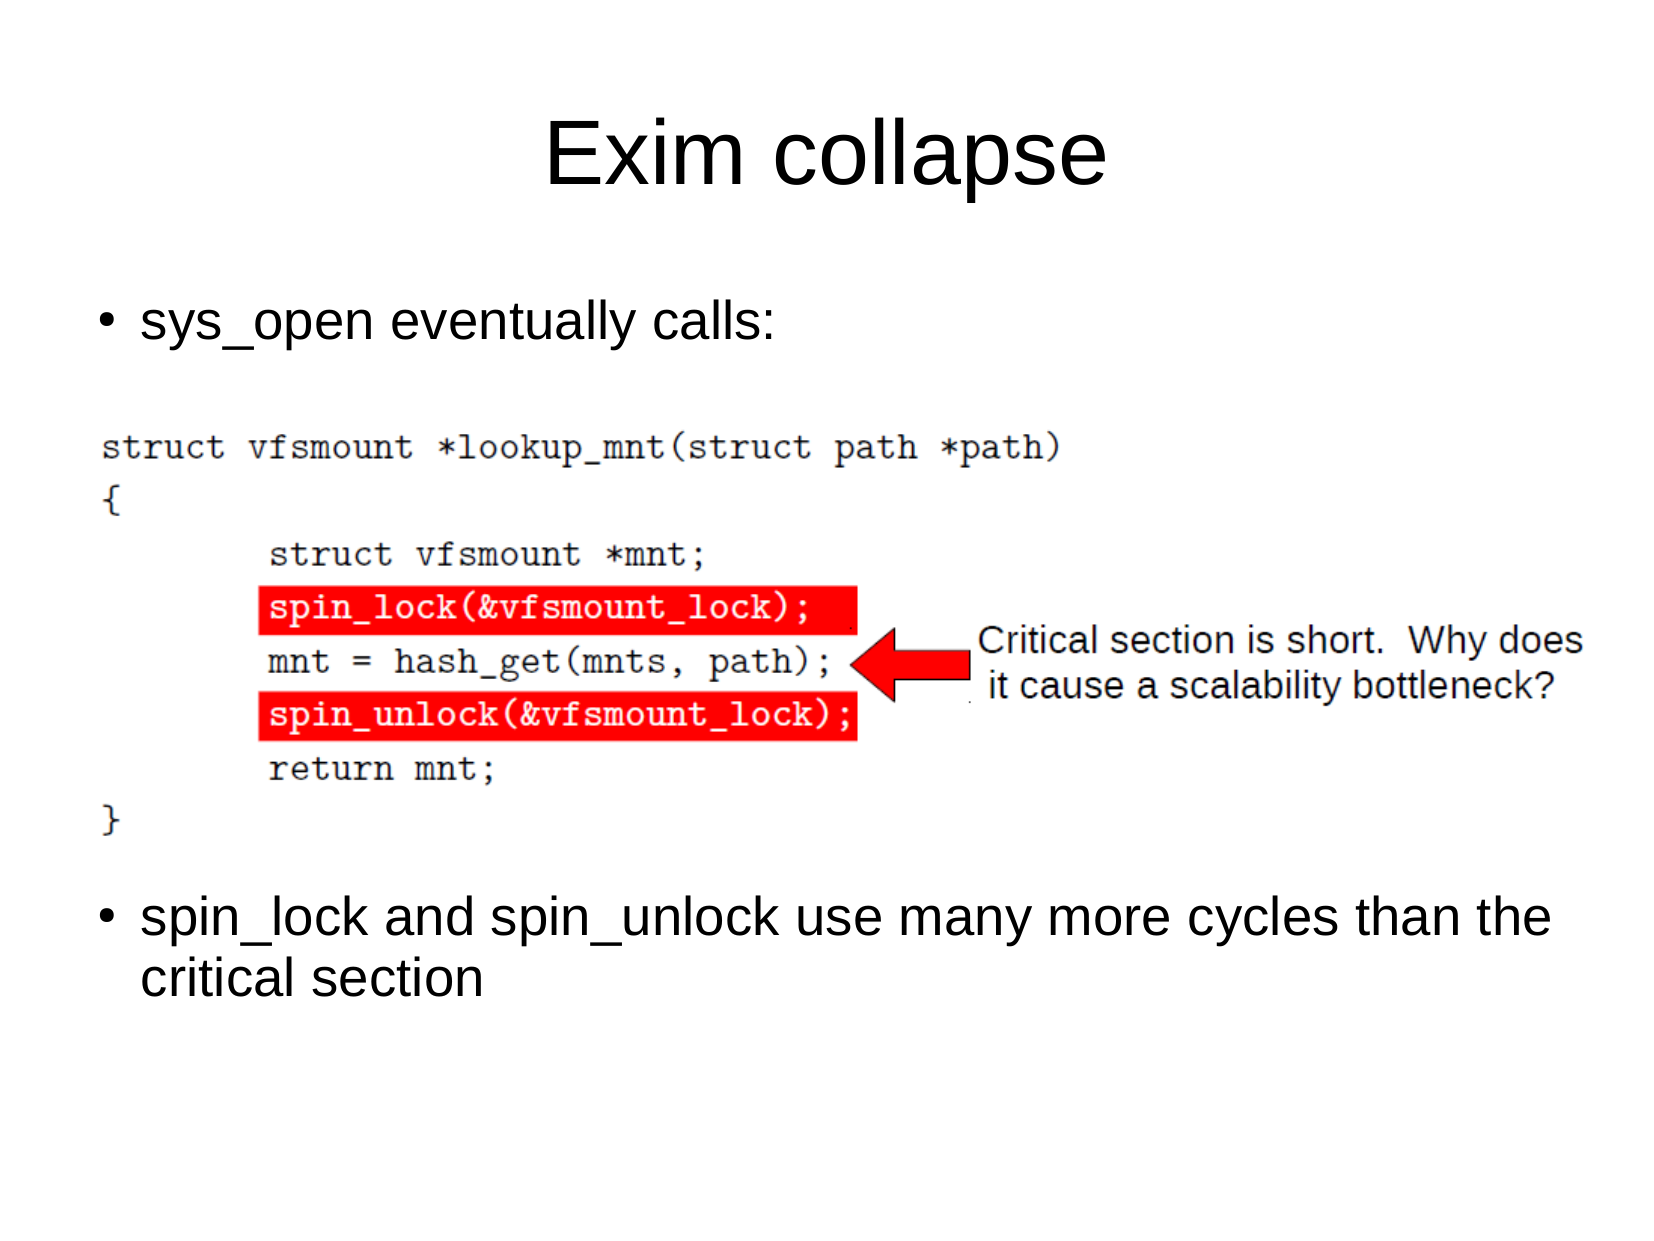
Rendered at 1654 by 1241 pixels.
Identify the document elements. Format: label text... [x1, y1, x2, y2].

picture [88, 424, 1605, 848]
list sys_open eventually calls: spin_lock and spin_unlock use many more cycles than the critical section [82, 290, 1571, 1010]
title Exim collapse [82, 49, 1571, 257]
